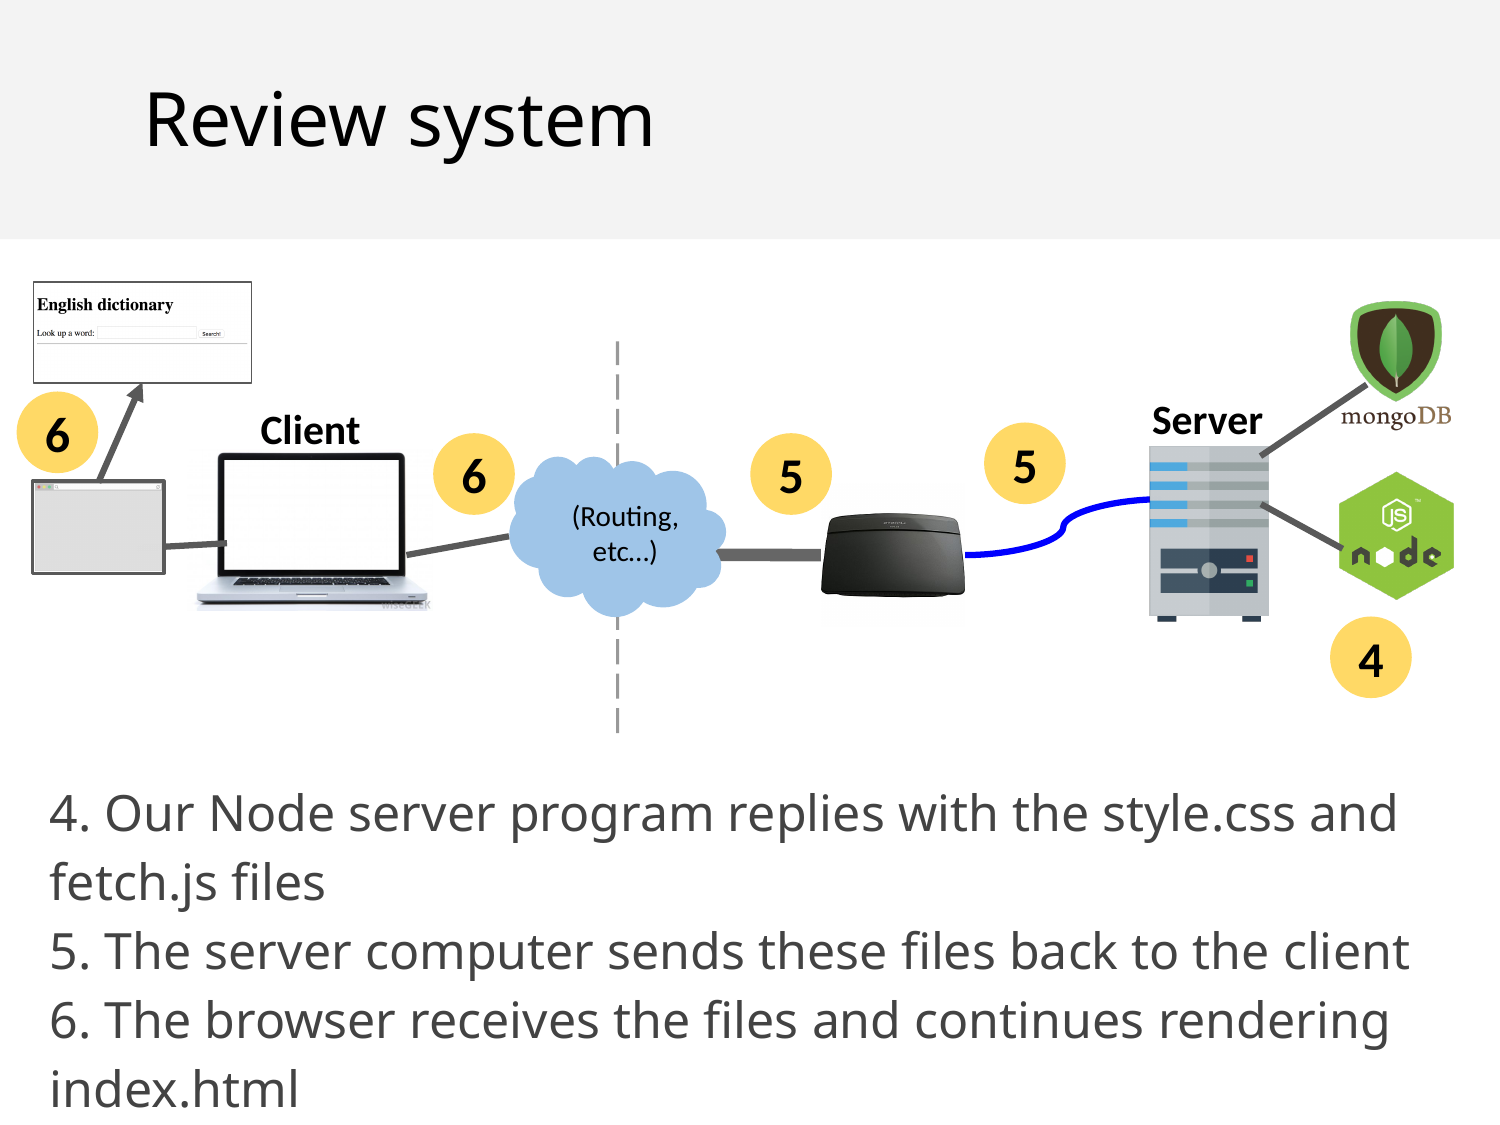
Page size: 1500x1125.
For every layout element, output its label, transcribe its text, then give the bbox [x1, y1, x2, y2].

picture [1330, 470, 1462, 602]
text_box 5 [984, 422, 1066, 505]
picture [1114, 475, 1302, 630]
text_box 6 [433, 433, 515, 515]
text_box Server [1085, 361, 1331, 475]
text_box 5 [750, 433, 832, 515]
picture [187, 449, 433, 611]
picture [34, 482, 163, 572]
picture [34, 282, 251, 383]
picture [1324, 282, 1468, 450]
text_box 4 [1330, 616, 1412, 699]
text_box 6 [16, 391, 99, 474]
list 4. Our Node server program replies with the style.css and fetch.js files 5. The server computer sends these files back to the client 6. The browser receives the files and continues rendering index.html [34, 757, 1453, 1058]
text_box Client [188, 371, 434, 466]
text_box (Routing, etc…) [509, 456, 727, 618]
title Review system [128, 56, 1372, 183]
picture [821, 483, 965, 627]
